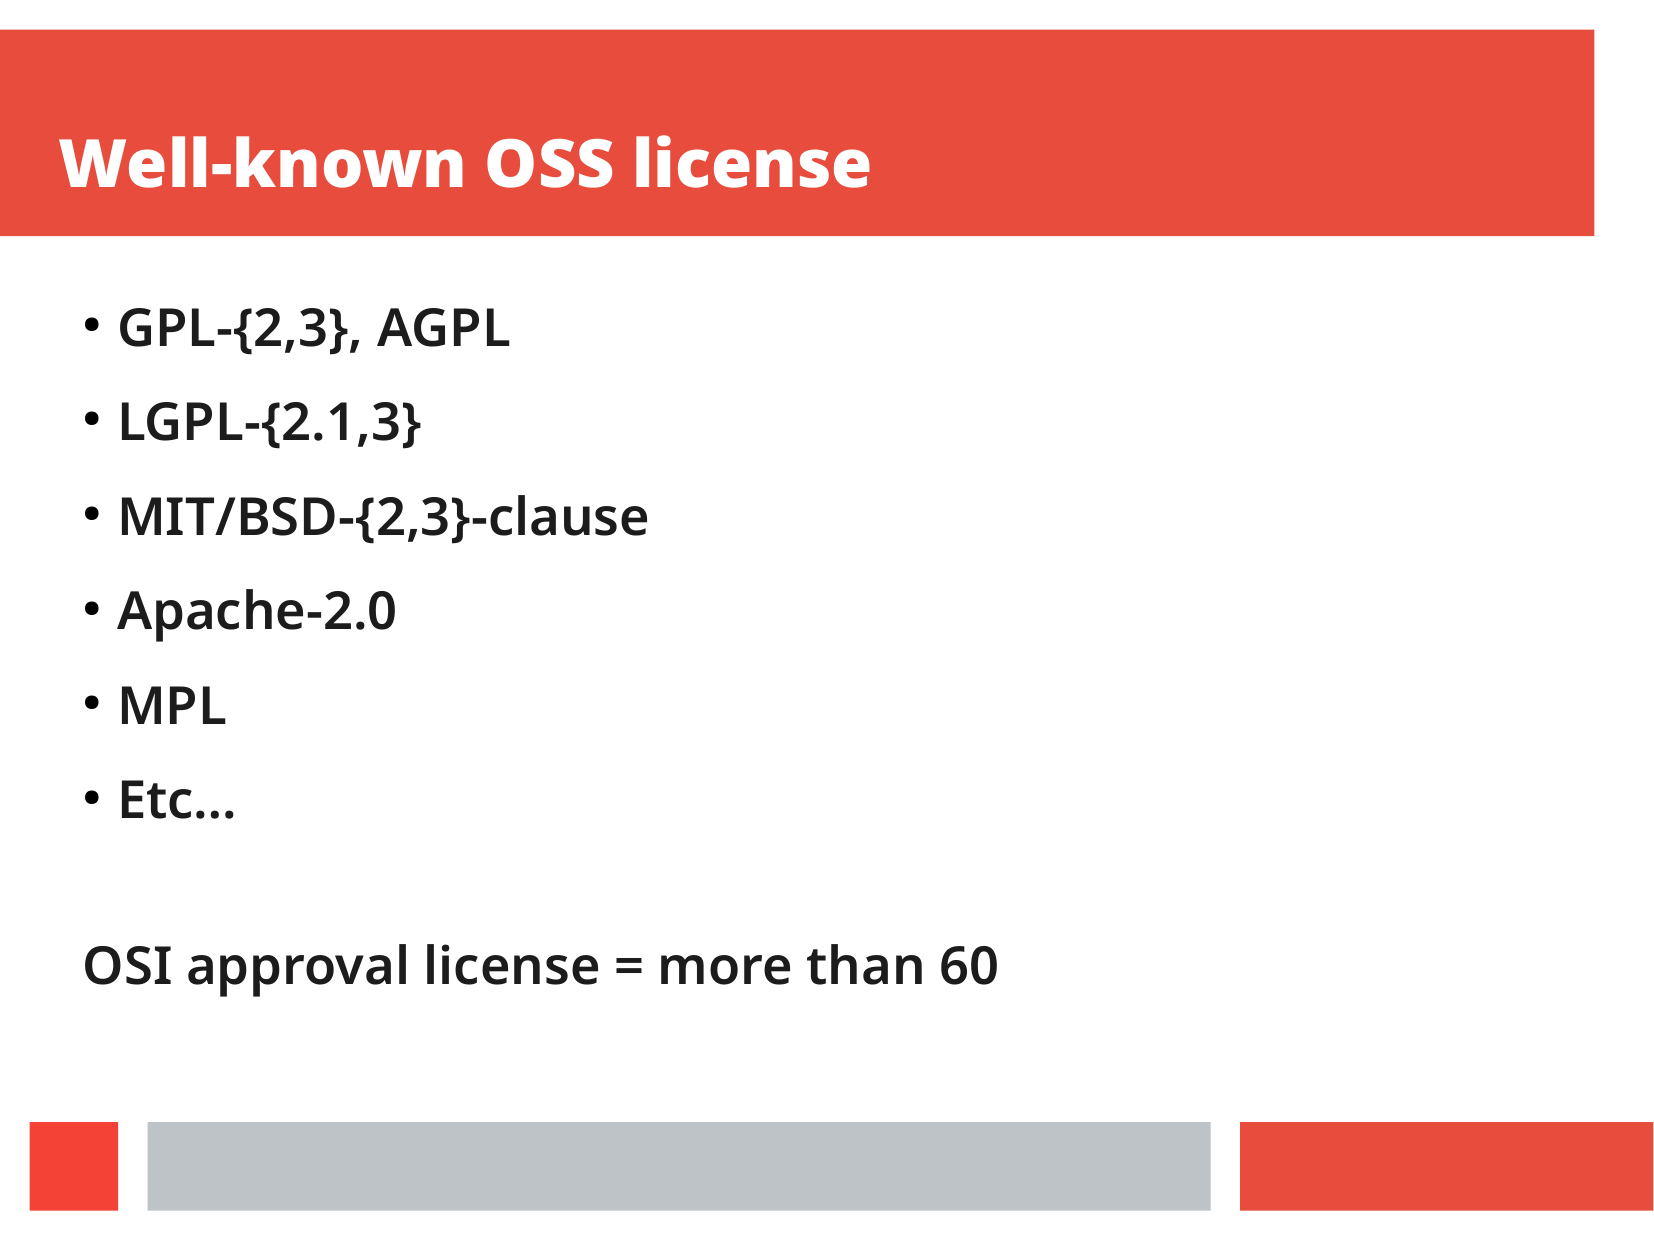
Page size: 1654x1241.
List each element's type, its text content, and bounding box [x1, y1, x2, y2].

list GPL-{2,3}, AGPL LGPL-{2.1,3} MIT/BSD-{2,3}-clause Apache-2.0 MPL Etc… OSI approval license = more than 60 [82, 290, 1571, 1010]
title Well-known OSS license [59, 59, 1595, 207]
